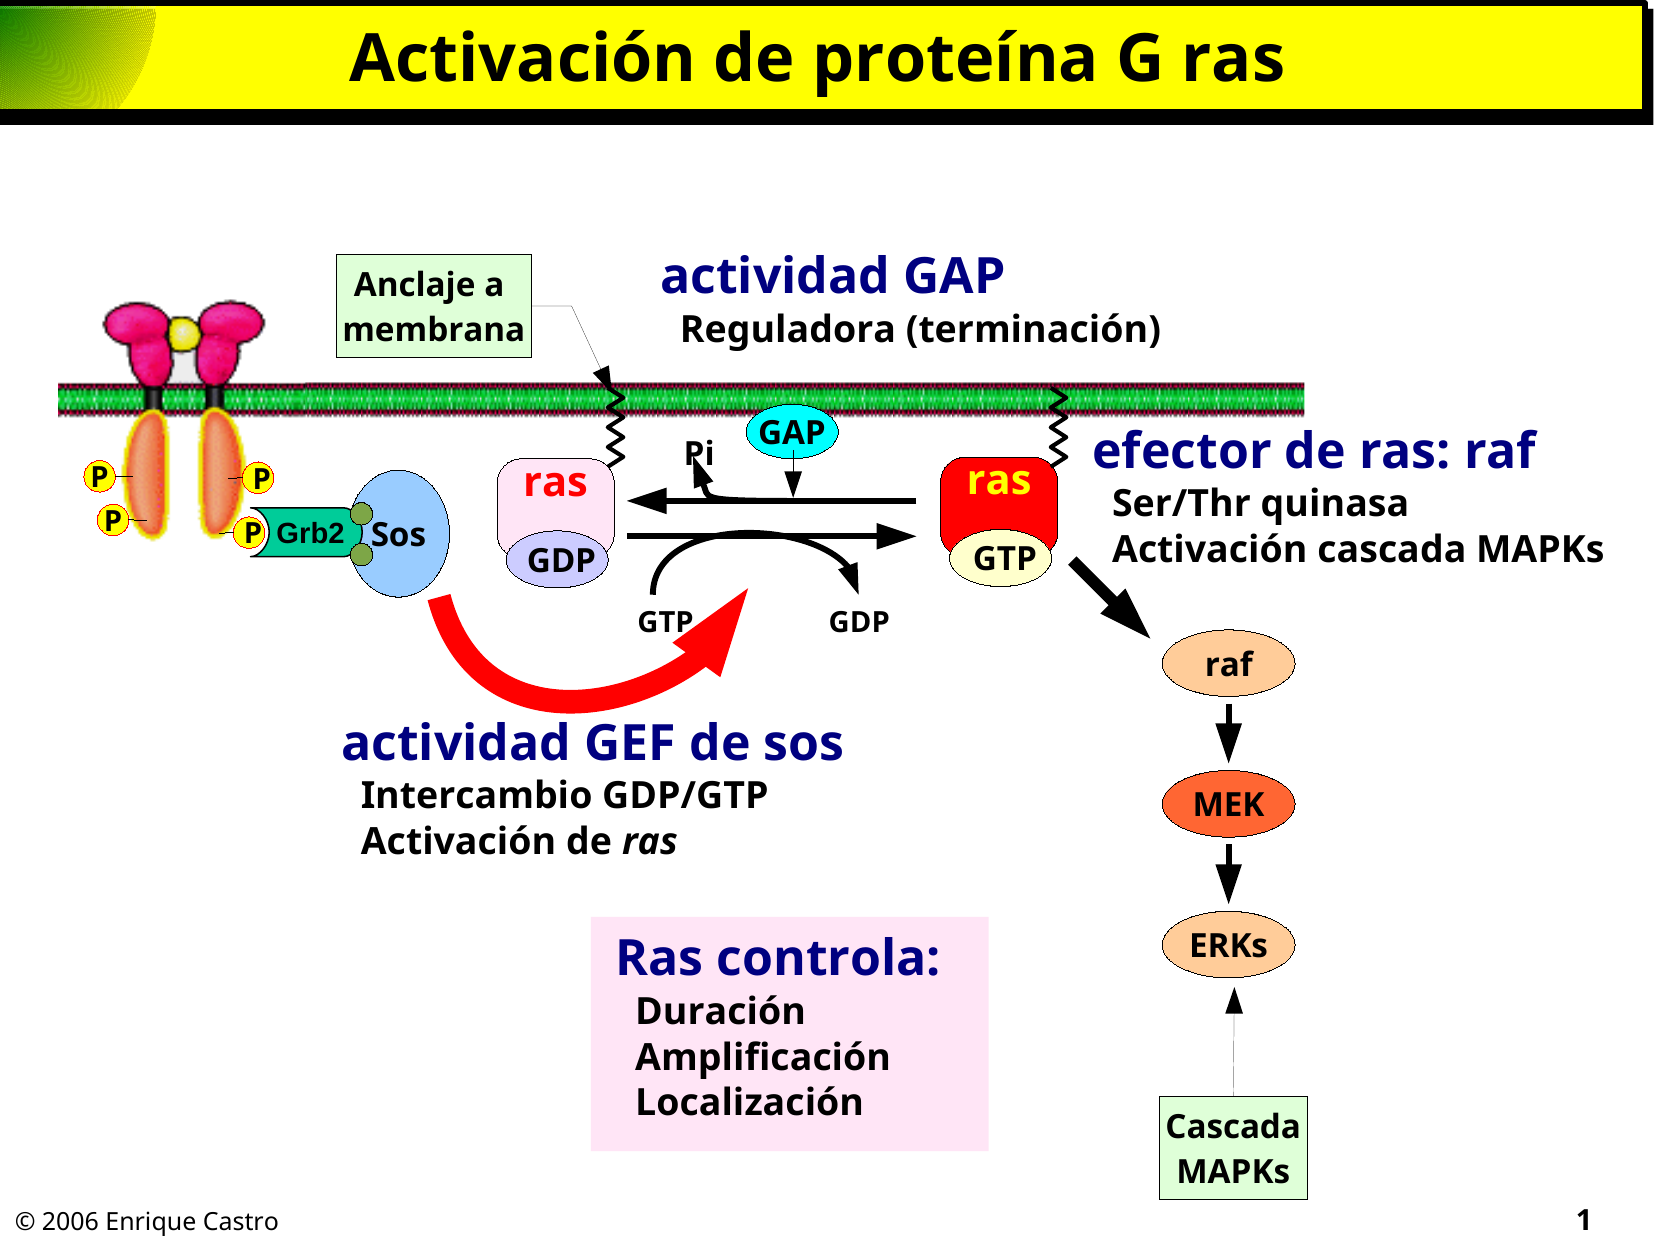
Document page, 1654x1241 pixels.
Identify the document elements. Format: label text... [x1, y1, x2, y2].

text_box GAP [746, 404, 839, 459]
text_box [350, 543, 373, 566]
text_box GTP GDP [732, 594, 921, 644]
text_box P [233, 516, 265, 549]
text_box GTP GDP [622, 594, 738, 644]
picture [58, 267, 311, 549]
text_box P [83, 460, 116, 493]
text_box actividad GAP Reguladora (terminación) [647, 246, 1239, 364]
text_box Pi [668, 422, 729, 492]
text_box Grb2 [269, 507, 344, 557]
text_box ras [940, 457, 1058, 552]
text_box Cascada MAPKs [1159, 1096, 1308, 1200]
text_box efector de ras: raf Ser/Thr quinasa Activación cascada MAPKs [1079, 421, 1630, 847]
text_box Sos [352, 470, 450, 598]
text_box [351, 502, 373, 525]
text_box ras [497, 458, 615, 554]
text_box Ras controla: Duración Amplificación Localización [590, 916, 989, 1152]
text_box ERKs [1162, 911, 1296, 978]
text_box [305, 382, 1305, 419]
text_box actividad GEF de sos Intercambio GDP/GTP Activación de ras [328, 713, 920, 894]
text_box Anclaje a membrana [336, 254, 532, 358]
text_box GTP [949, 529, 1052, 587]
text_box P [242, 461, 274, 494]
text_box GDP [506, 530, 609, 588]
text_box P [97, 504, 129, 536]
title Activación de proteína G ras [0, 2, 1645, 113]
